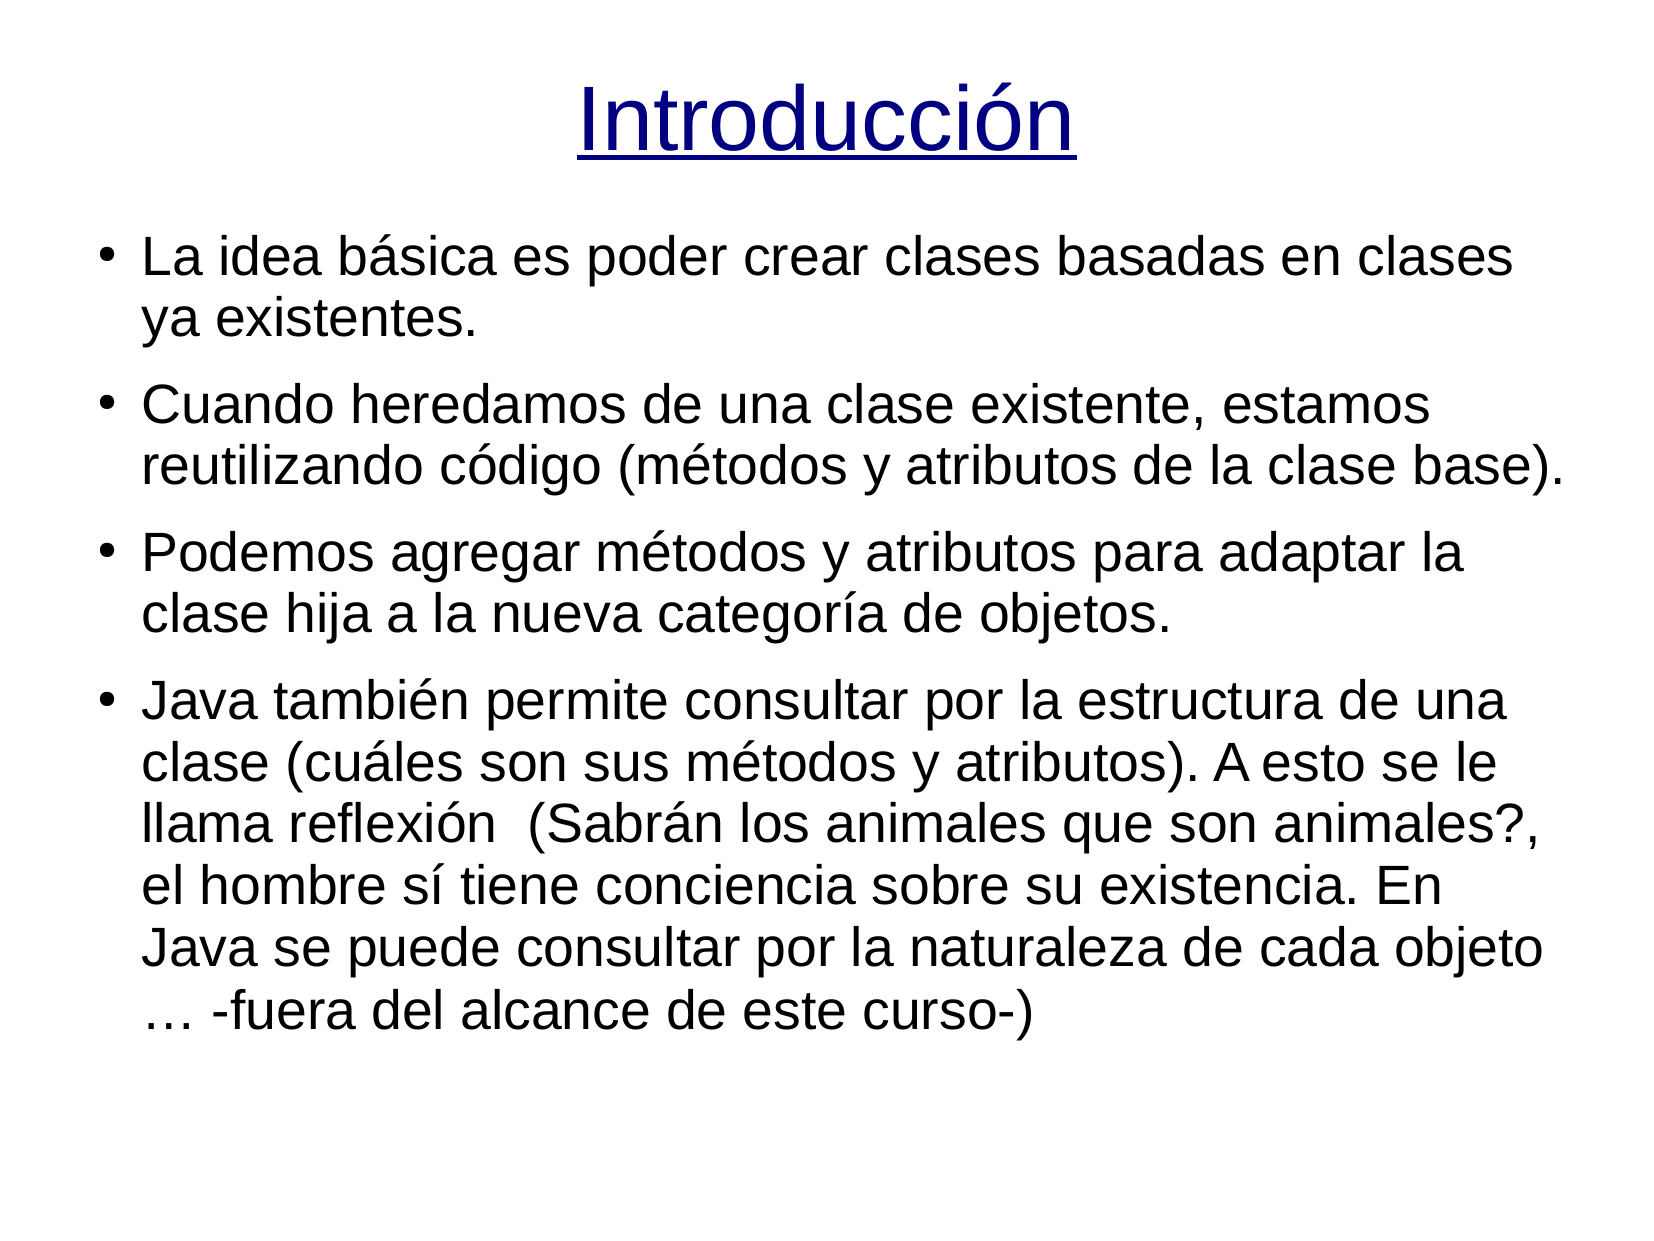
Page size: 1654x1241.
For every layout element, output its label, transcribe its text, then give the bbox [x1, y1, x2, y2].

list La idea básica es poder crear clases basadas en clases ya existentes. Cuando heredamos de una clase existente, estamos reutilizando código (métodos y atributos de la clase base). Podemos agregar métodos y atributos para adaptar la clase hija a la nueva categoría de objetos. Java también permite consultar por la estructura de una clase (cuáles son sus métodos y atributos). A esto se le llama reflexión (Sabrán los animales que son animales?, el hombre sí tiene conciencia sobre su existencia. En Java se puede consultar por la naturaleza de cada objeto … -fuera del alcance de este curso-)‏ [82, 225, 1571, 1126]
title Introducción [82, 49, 1571, 188]
